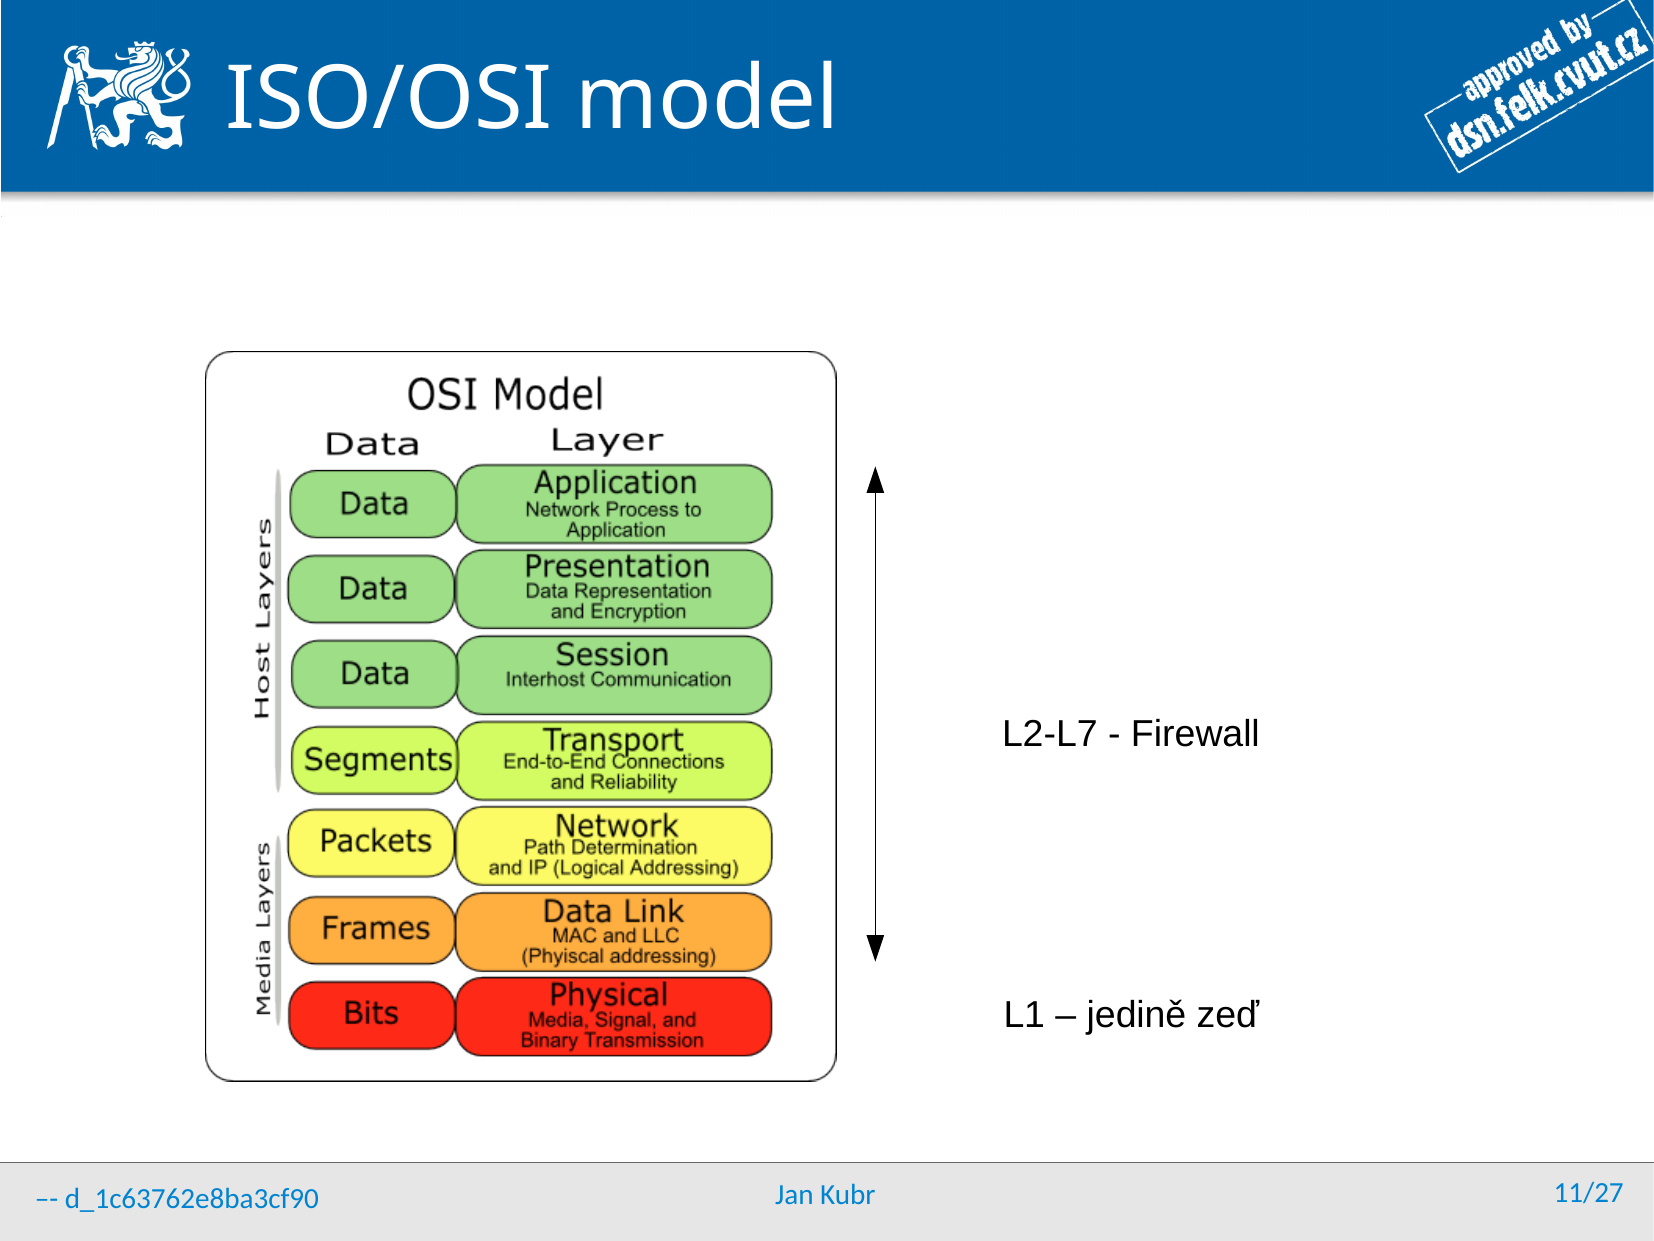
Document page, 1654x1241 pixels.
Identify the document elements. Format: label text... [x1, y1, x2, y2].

text_box L1 – jedině zeď [988, 986, 1275, 1044]
title ISO/OSI model [225, 0, 1426, 188]
picture [205, 351, 837, 1082]
picture [1, 0, 1654, 217]
text_box L2-L7 - Firewall [987, 705, 1275, 762]
